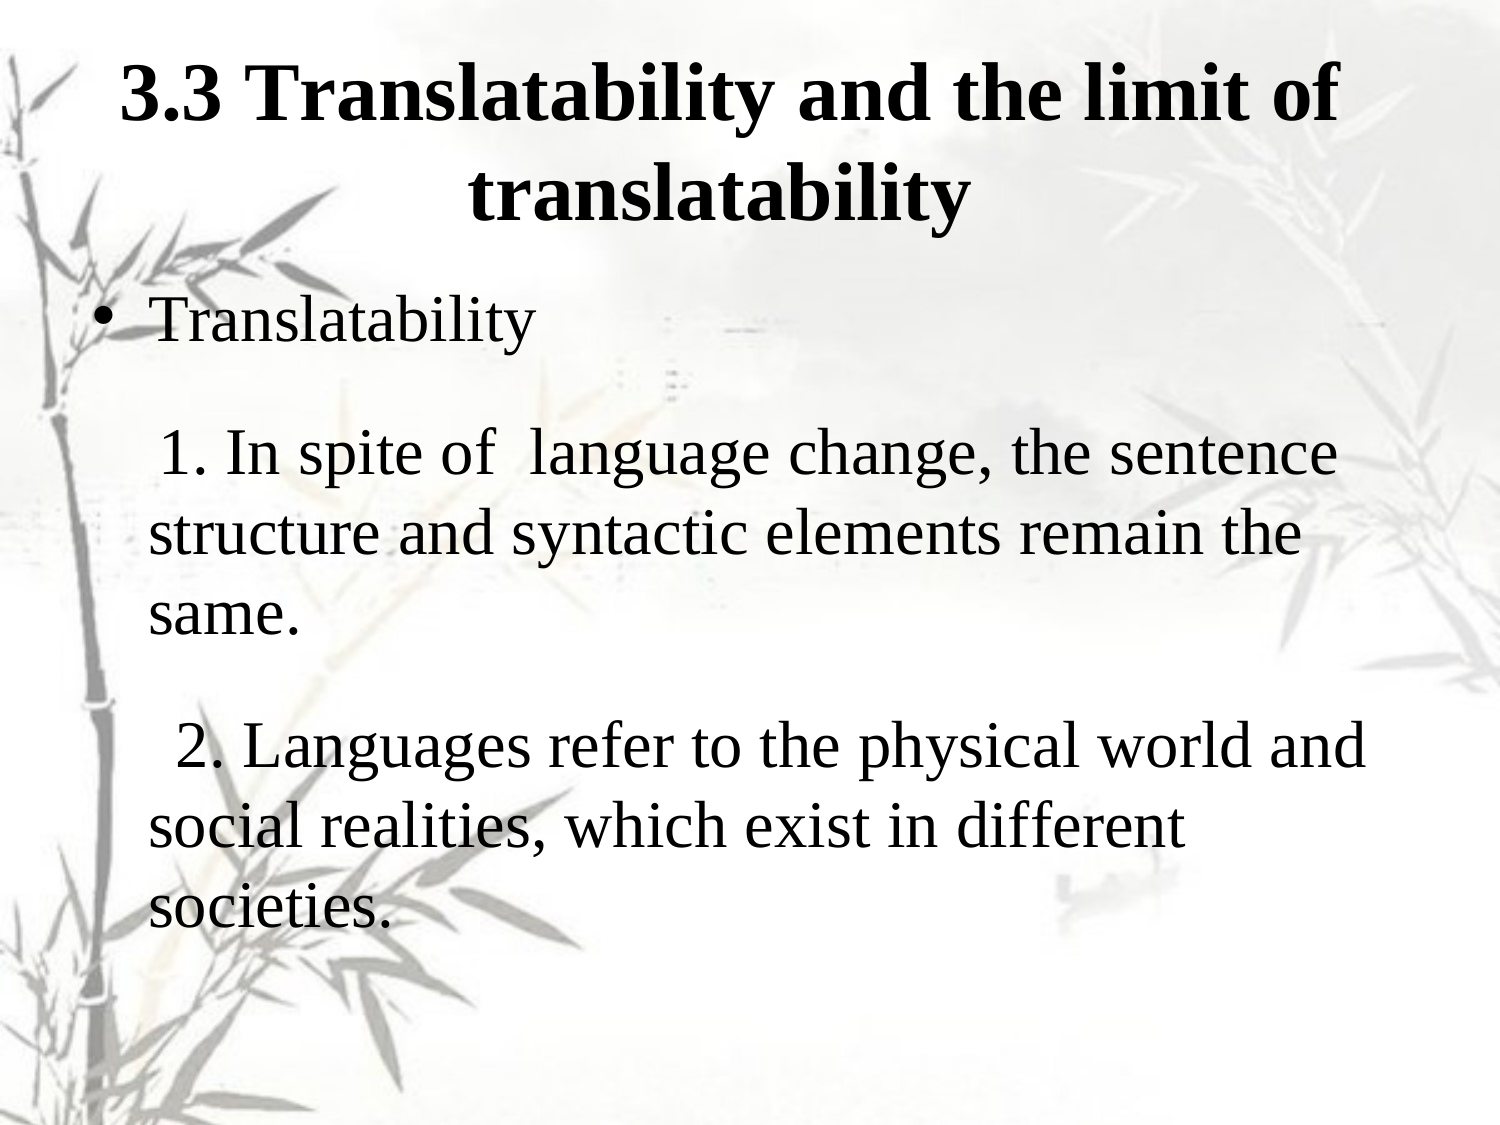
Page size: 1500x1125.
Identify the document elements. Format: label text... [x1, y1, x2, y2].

list Translatability 1. In spite of language change, the sentence structure and syntactic elements remain the same. 2. Languages refer to the physical world and social realities, which exist in different societies. [76, 267, 1427, 1010]
picture [0, 0, 1500, 1125]
title 3.3 Translatability and the limit of translatability [0, 0, 1499, 303]
